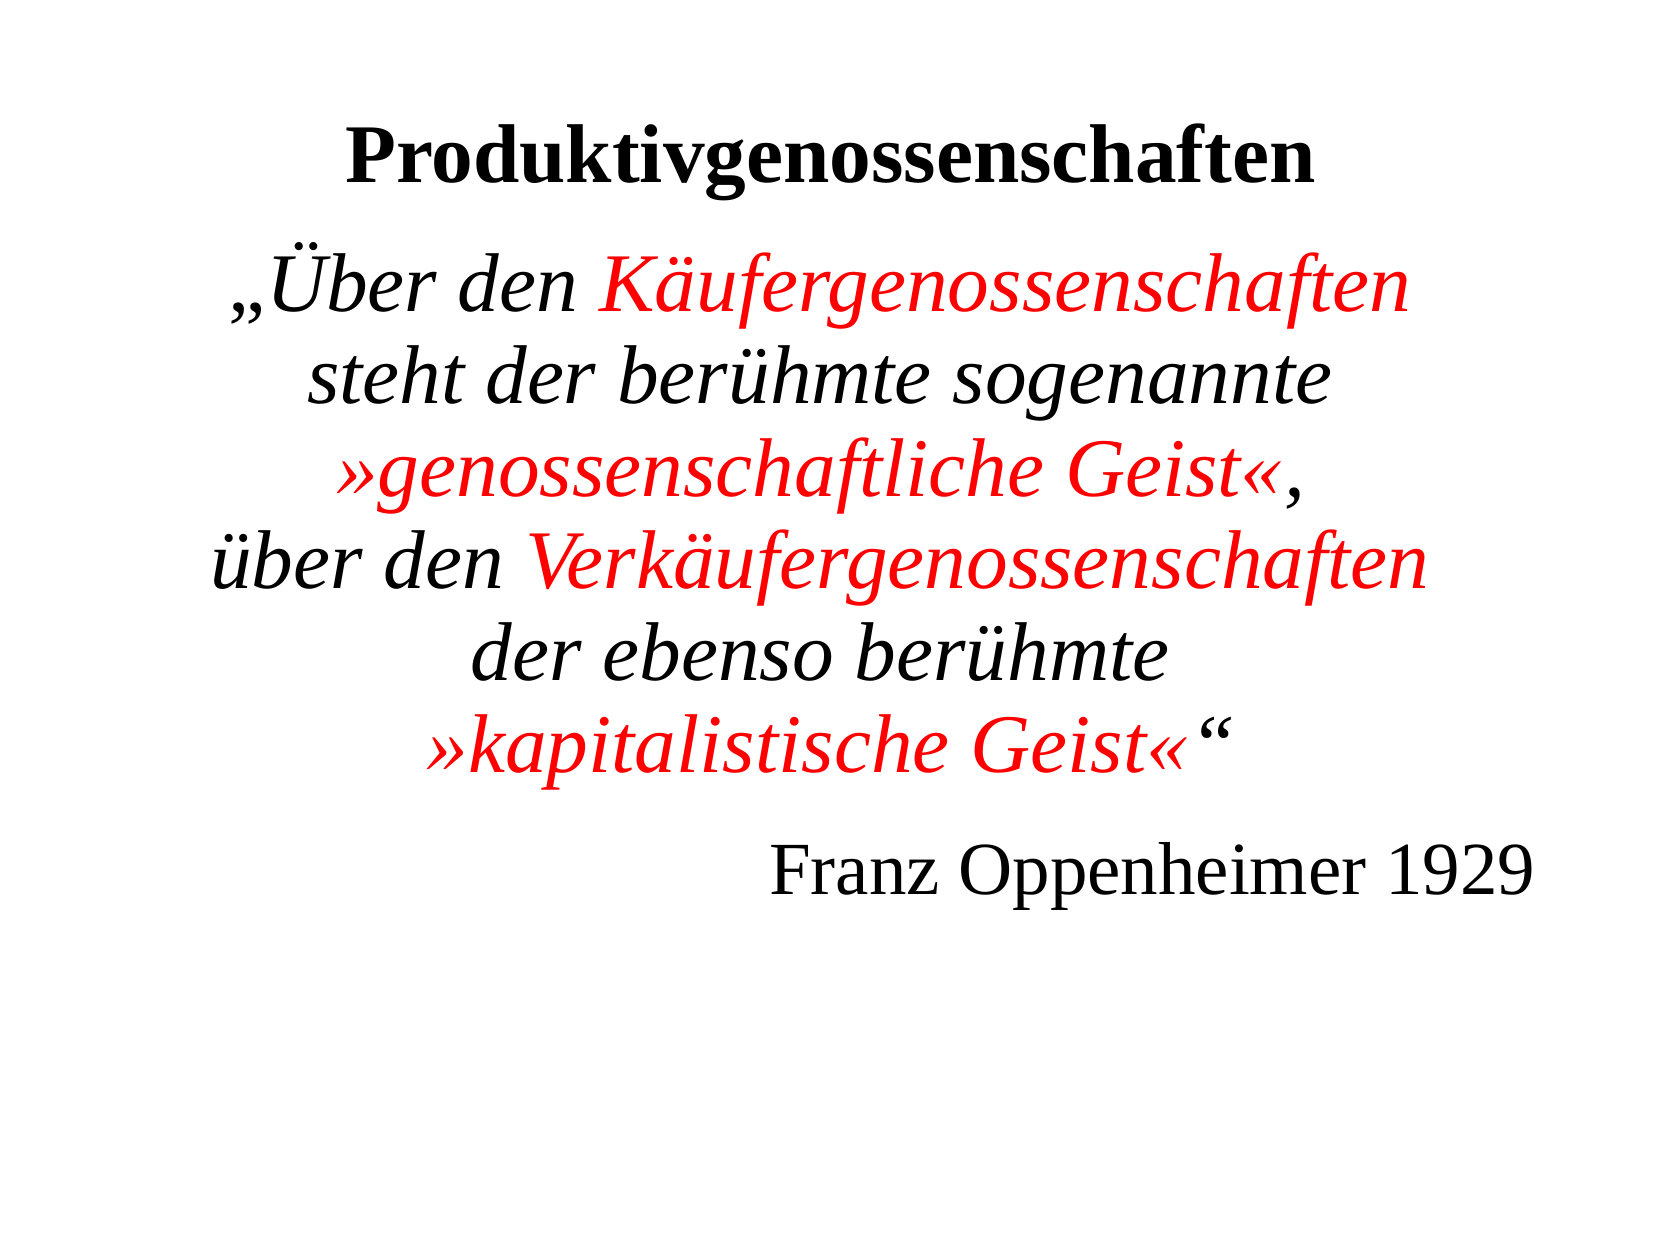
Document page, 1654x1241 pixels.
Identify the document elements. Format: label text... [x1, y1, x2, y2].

text_box Produktivgenossenschaften „Über den Käufergenossenschaften steht der berühmte sogenannte »genossenschaftliche Geist«, über den Verkäufergenossenschaften der ebenso berühmte »kapitalistische Geist«“ Franz Oppenheimer 1929 [111, 100, 1551, 925]
